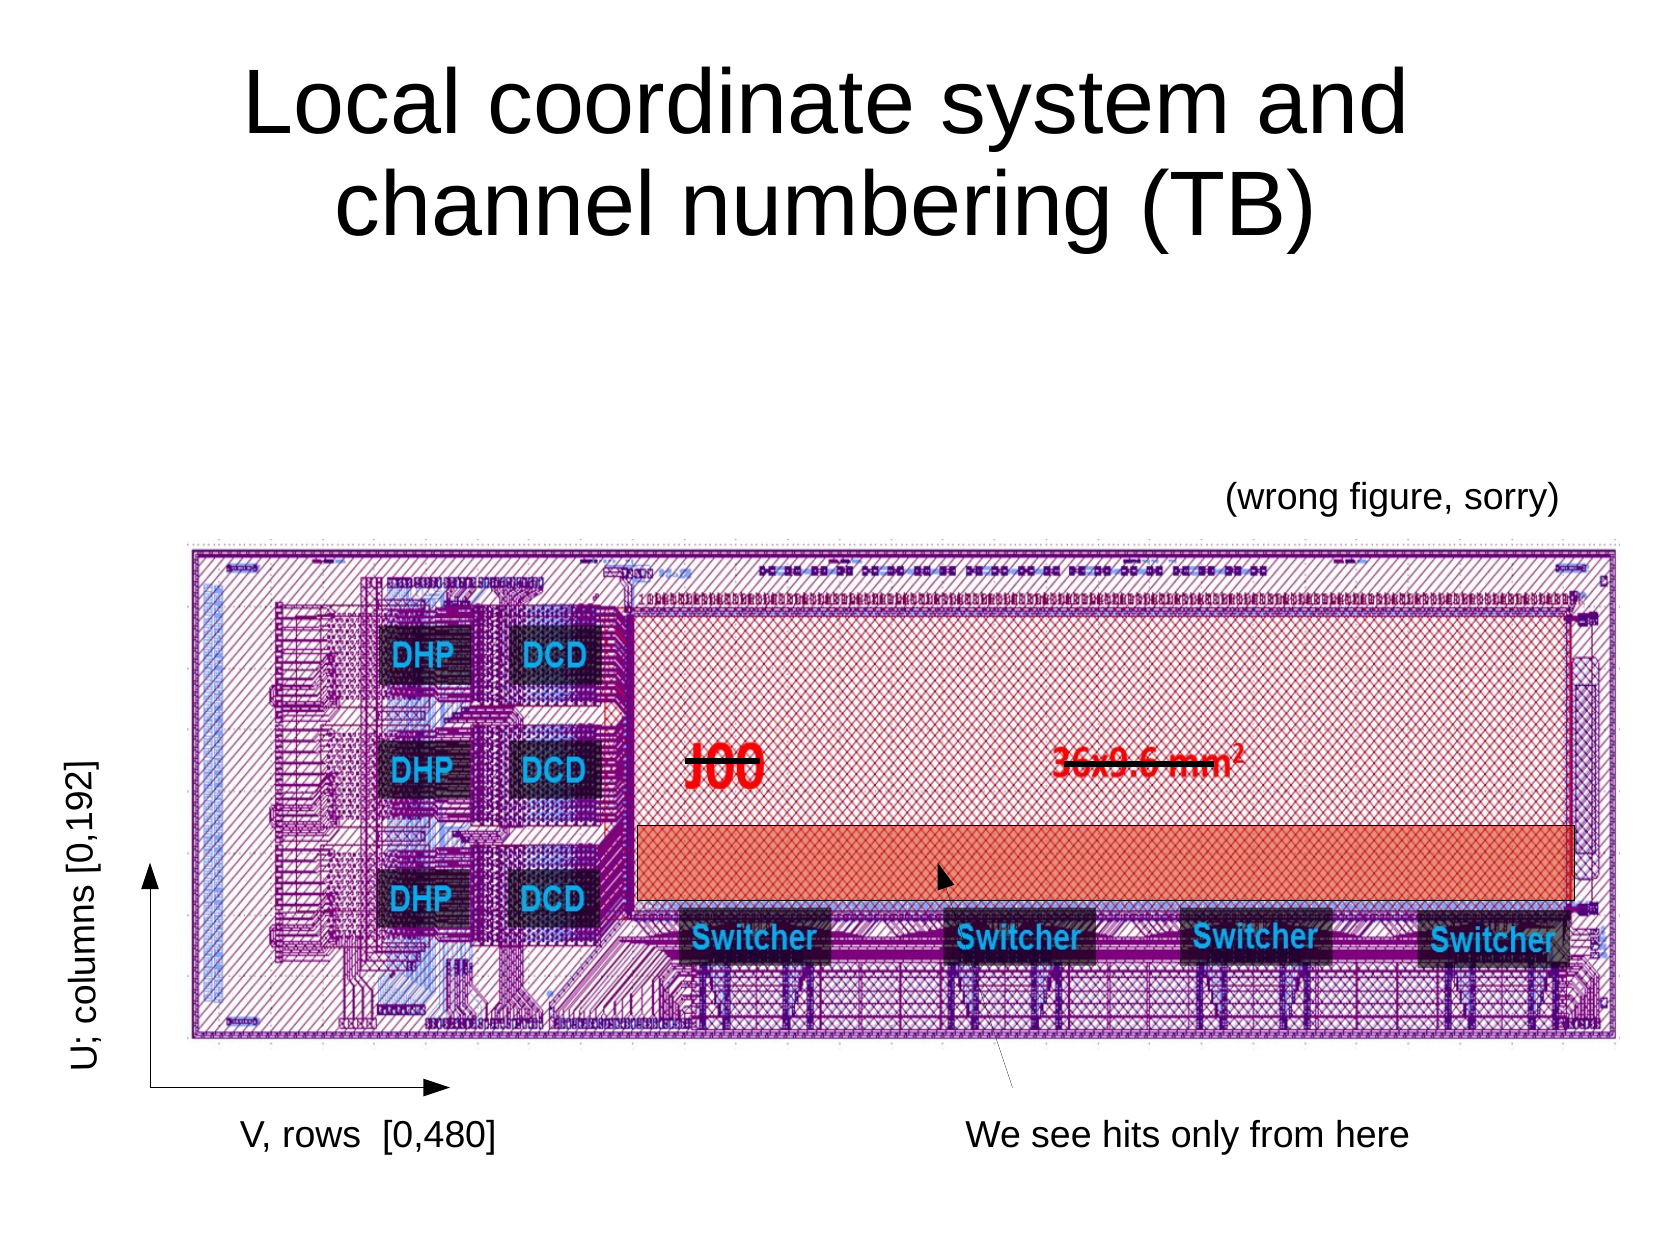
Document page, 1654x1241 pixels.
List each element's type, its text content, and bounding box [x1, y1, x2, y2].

picture [187, 539, 1620, 1051]
text_box (wrong figure, sorry) [1210, 468, 1576, 526]
text_box [637, 825, 1575, 901]
text_box V, rows [0,480] [225, 1105, 512, 1163]
text_box We see hits only from here [950, 1105, 1426, 1163]
text_box U; columns [0,192] [48, 744, 113, 1088]
picture [963, 937, 969, 945]
title Local coordinate system and channel numbering (TB) [82, 49, 1571, 257]
